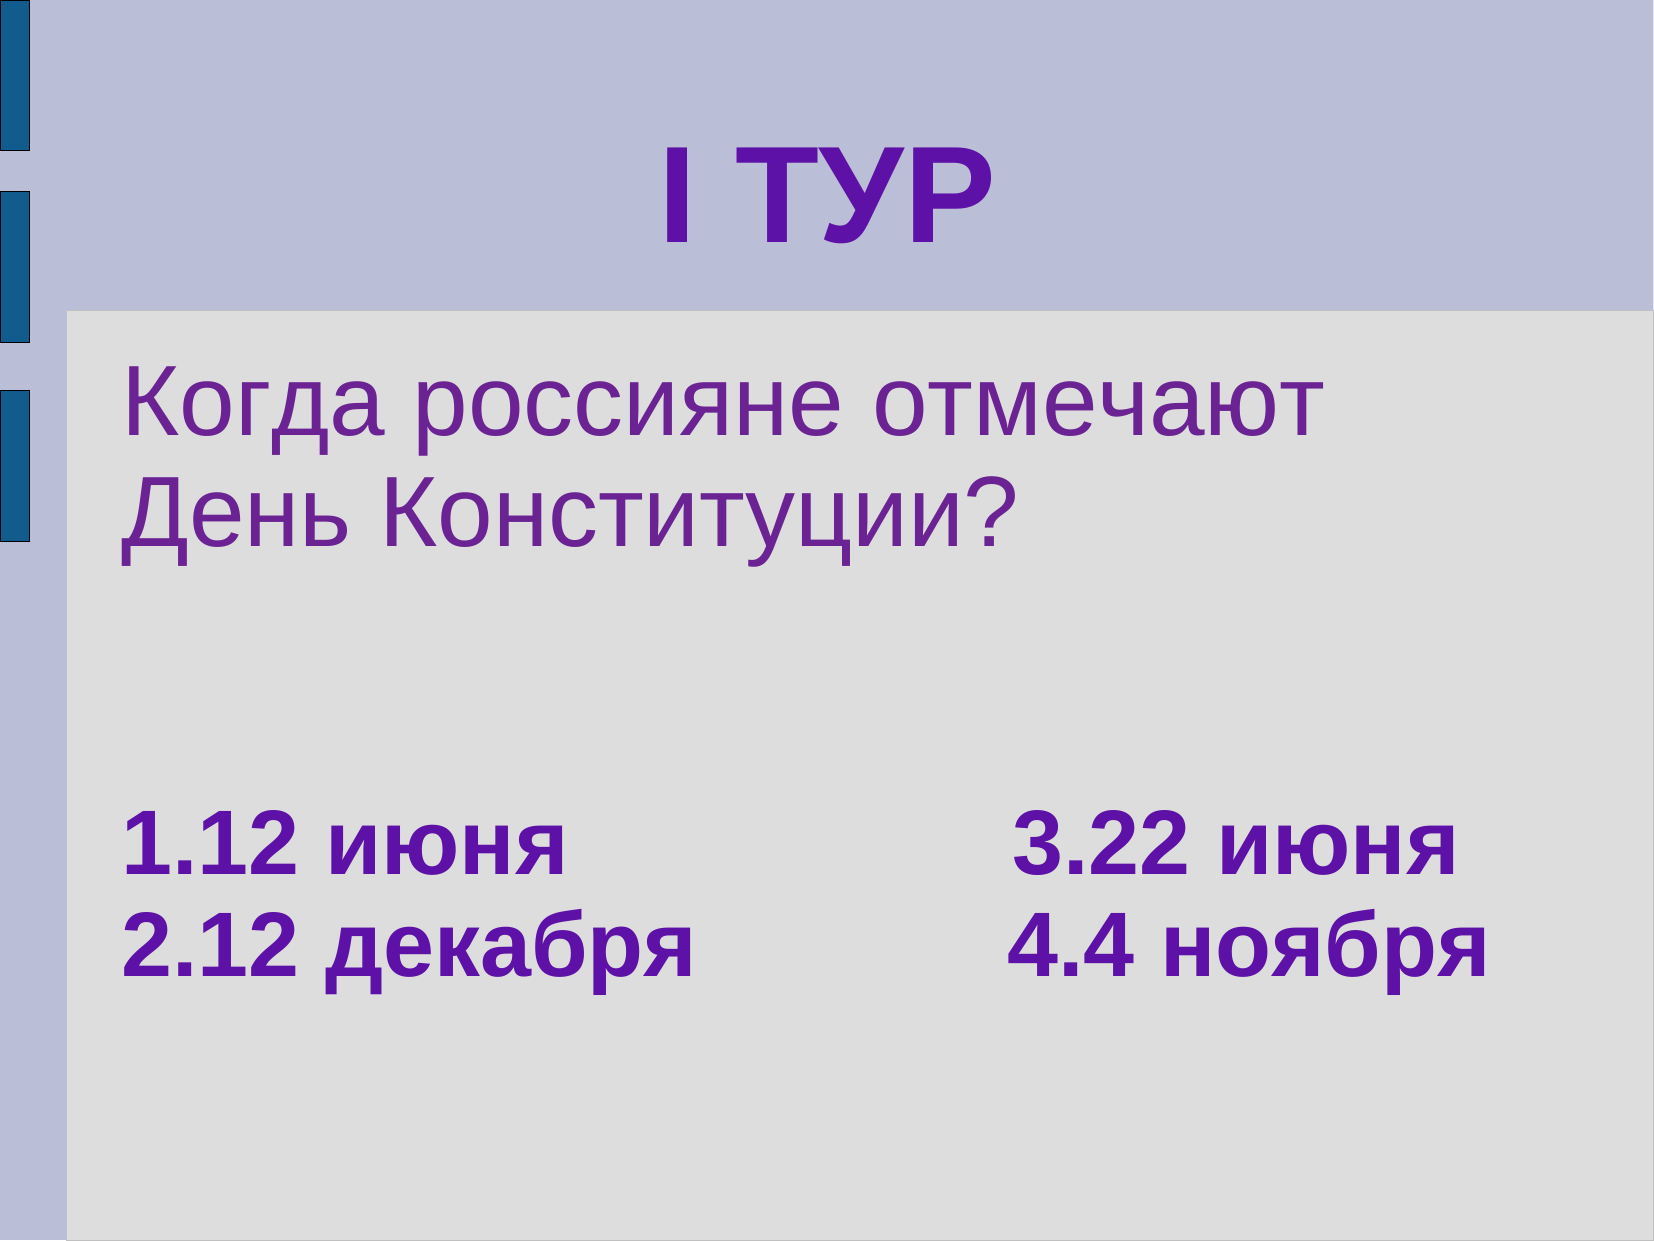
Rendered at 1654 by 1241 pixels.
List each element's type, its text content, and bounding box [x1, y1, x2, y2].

list Когда россияне отмечают День Конституции? 1.12 июня 3.22 июня 2.12 декабря 4.4 ноября [121, 344, 1534, 1127]
title I ТУР [121, 91, 1534, 299]
